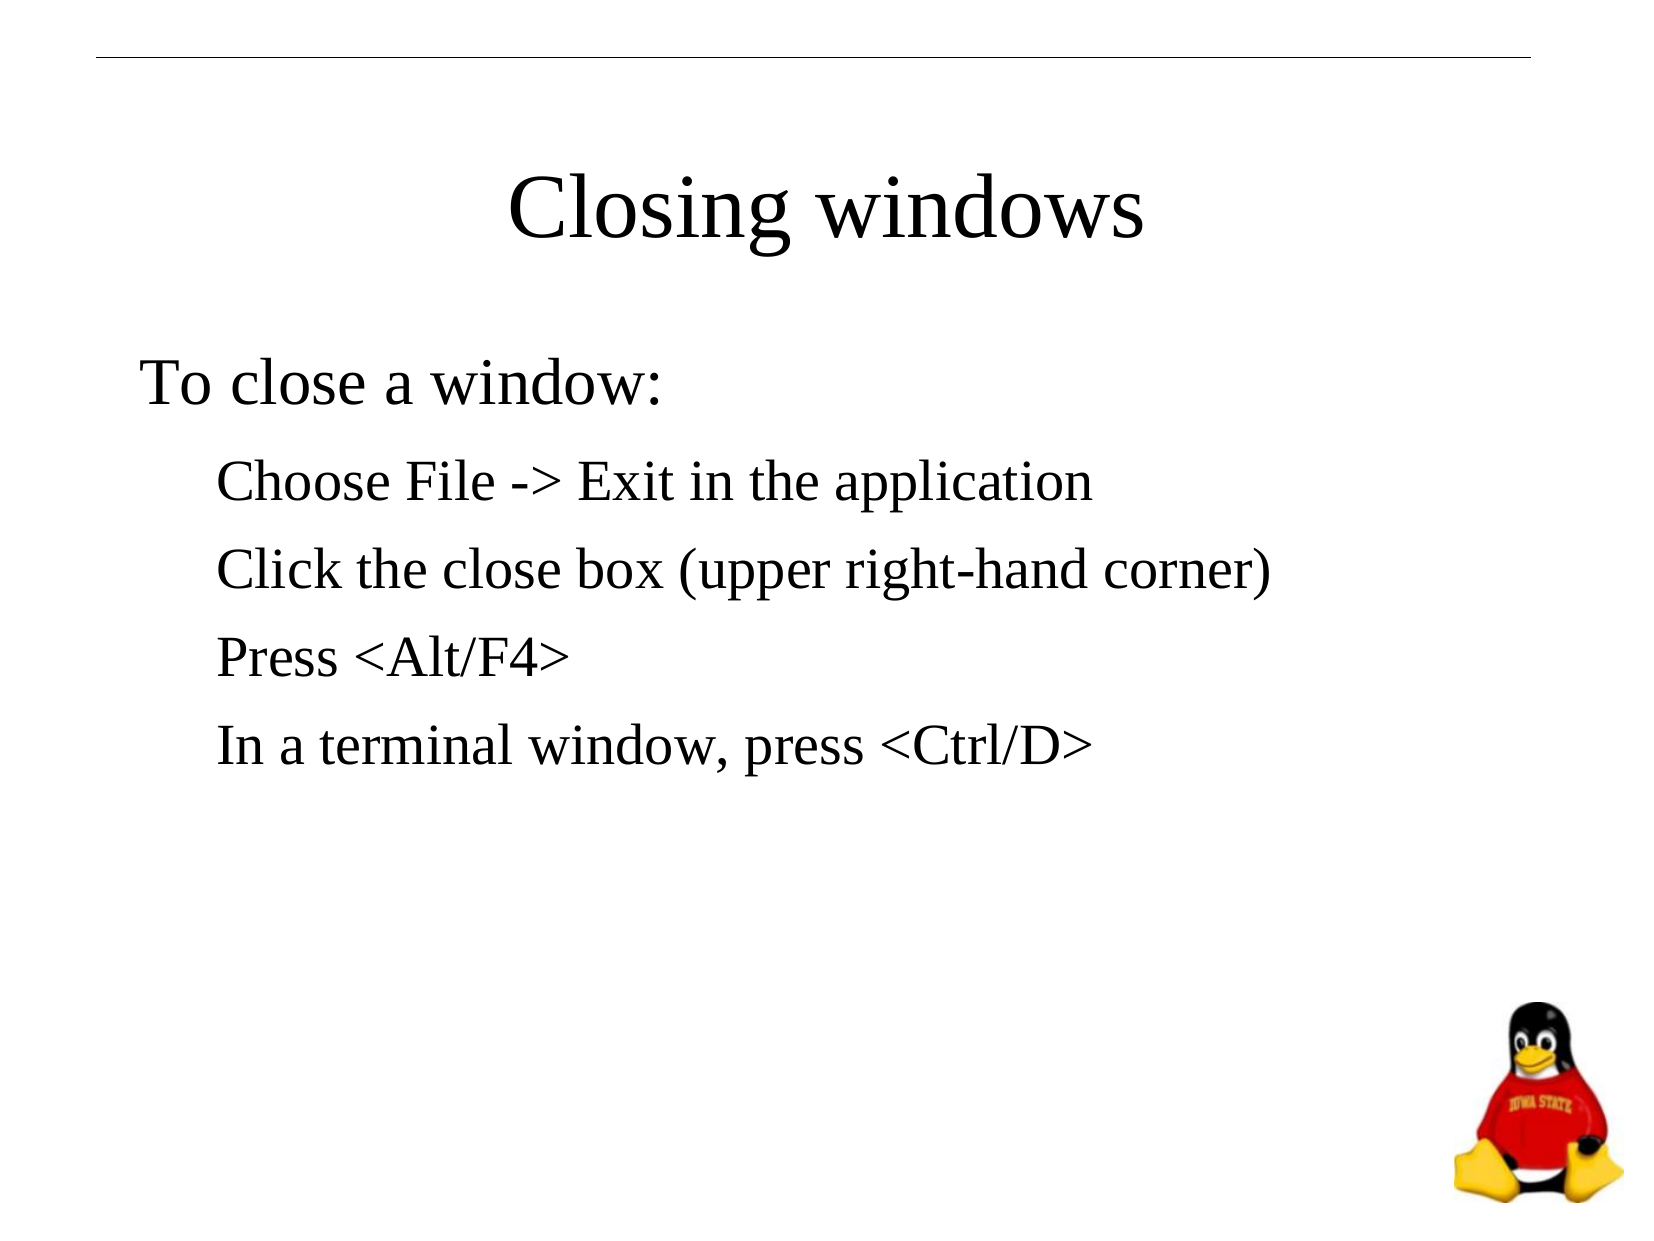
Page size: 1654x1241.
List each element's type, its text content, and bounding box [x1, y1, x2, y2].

title Closing windows [121, 102, 1534, 310]
list To close a window: Choose File -> Exit in the application Click the close box (upper right-hand corner) Press <Alt/F4> In a terminal window, press <Ctrl/D> [121, 344, 1534, 1127]
picture [1454, 1002, 1624, 1203]
